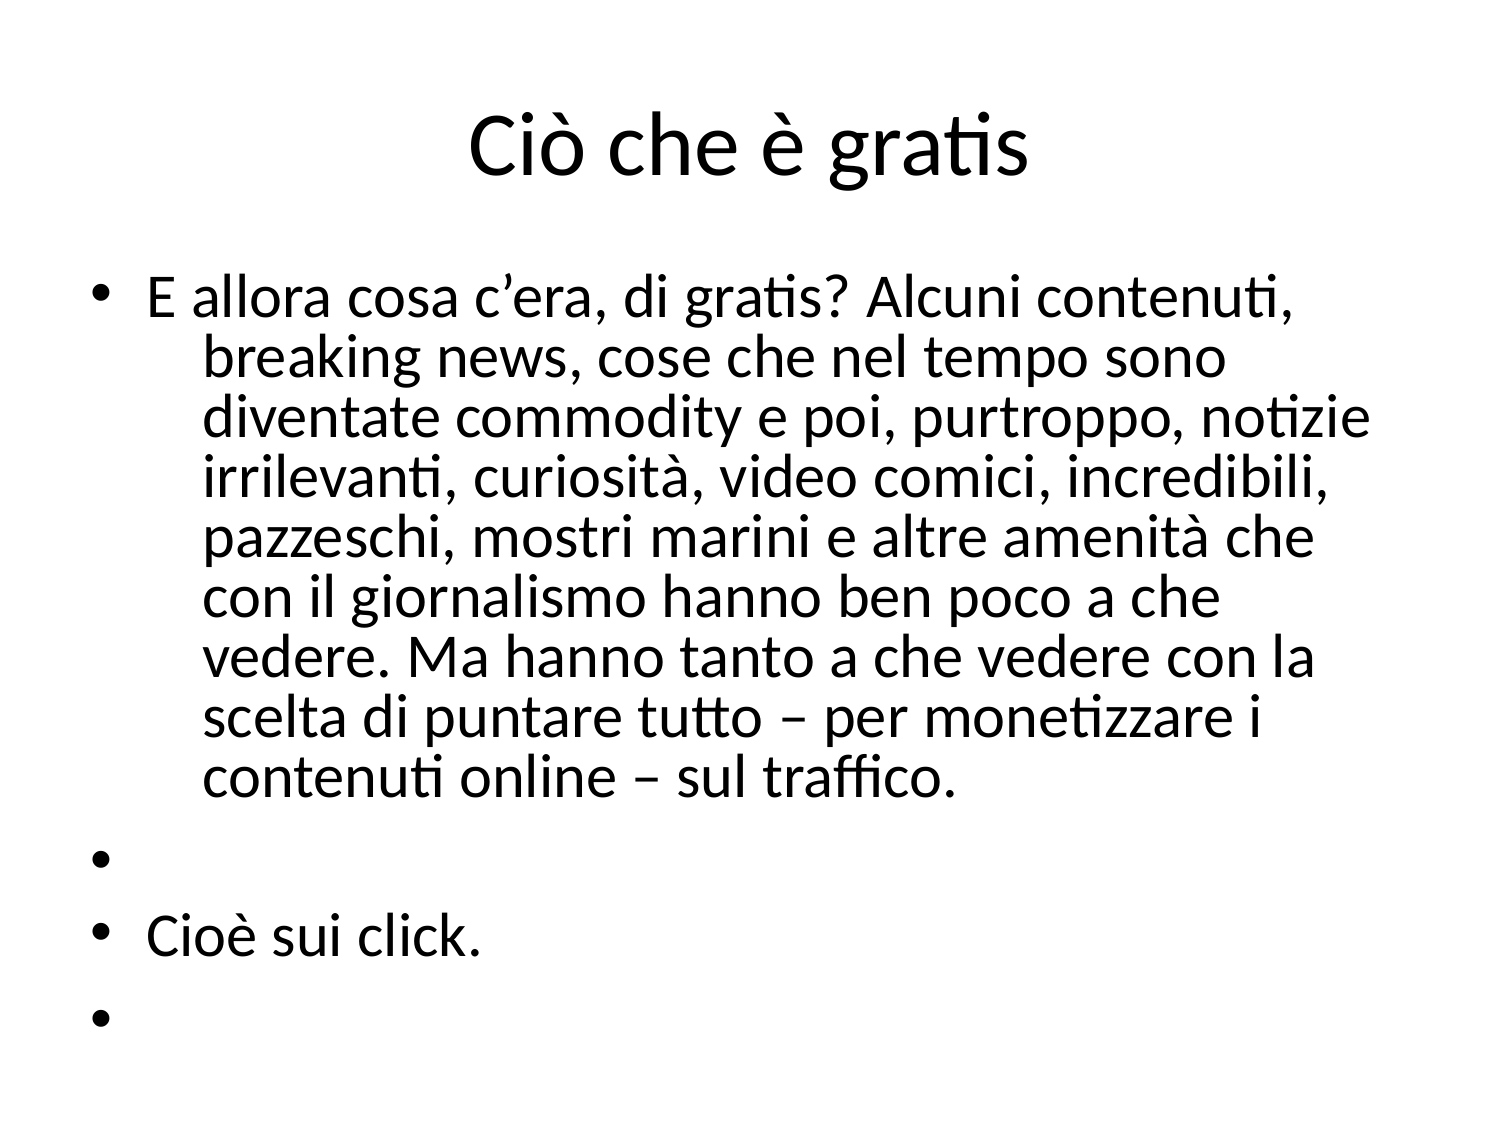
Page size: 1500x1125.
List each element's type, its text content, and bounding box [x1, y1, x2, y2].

list E allora cosa c’era, di gratis? Alcuni contenuti, breaking news, cose che nel tempo sono diventate commodity e poi, purtroppo, notizie irrilevanti, curiosità, video comici, incredibili, pazzeschi, mostri marini e altre amenità che con il giornalismo hanno ben poco a che vedere. Ma hanno tanto a che vedere con la scelta di puntare tutto – per monetizzare i contenuti online – sul traffico. Cioè sui click. [75, 262, 1426, 1005]
title Ciò che è gratis [75, 45, 1426, 233]
